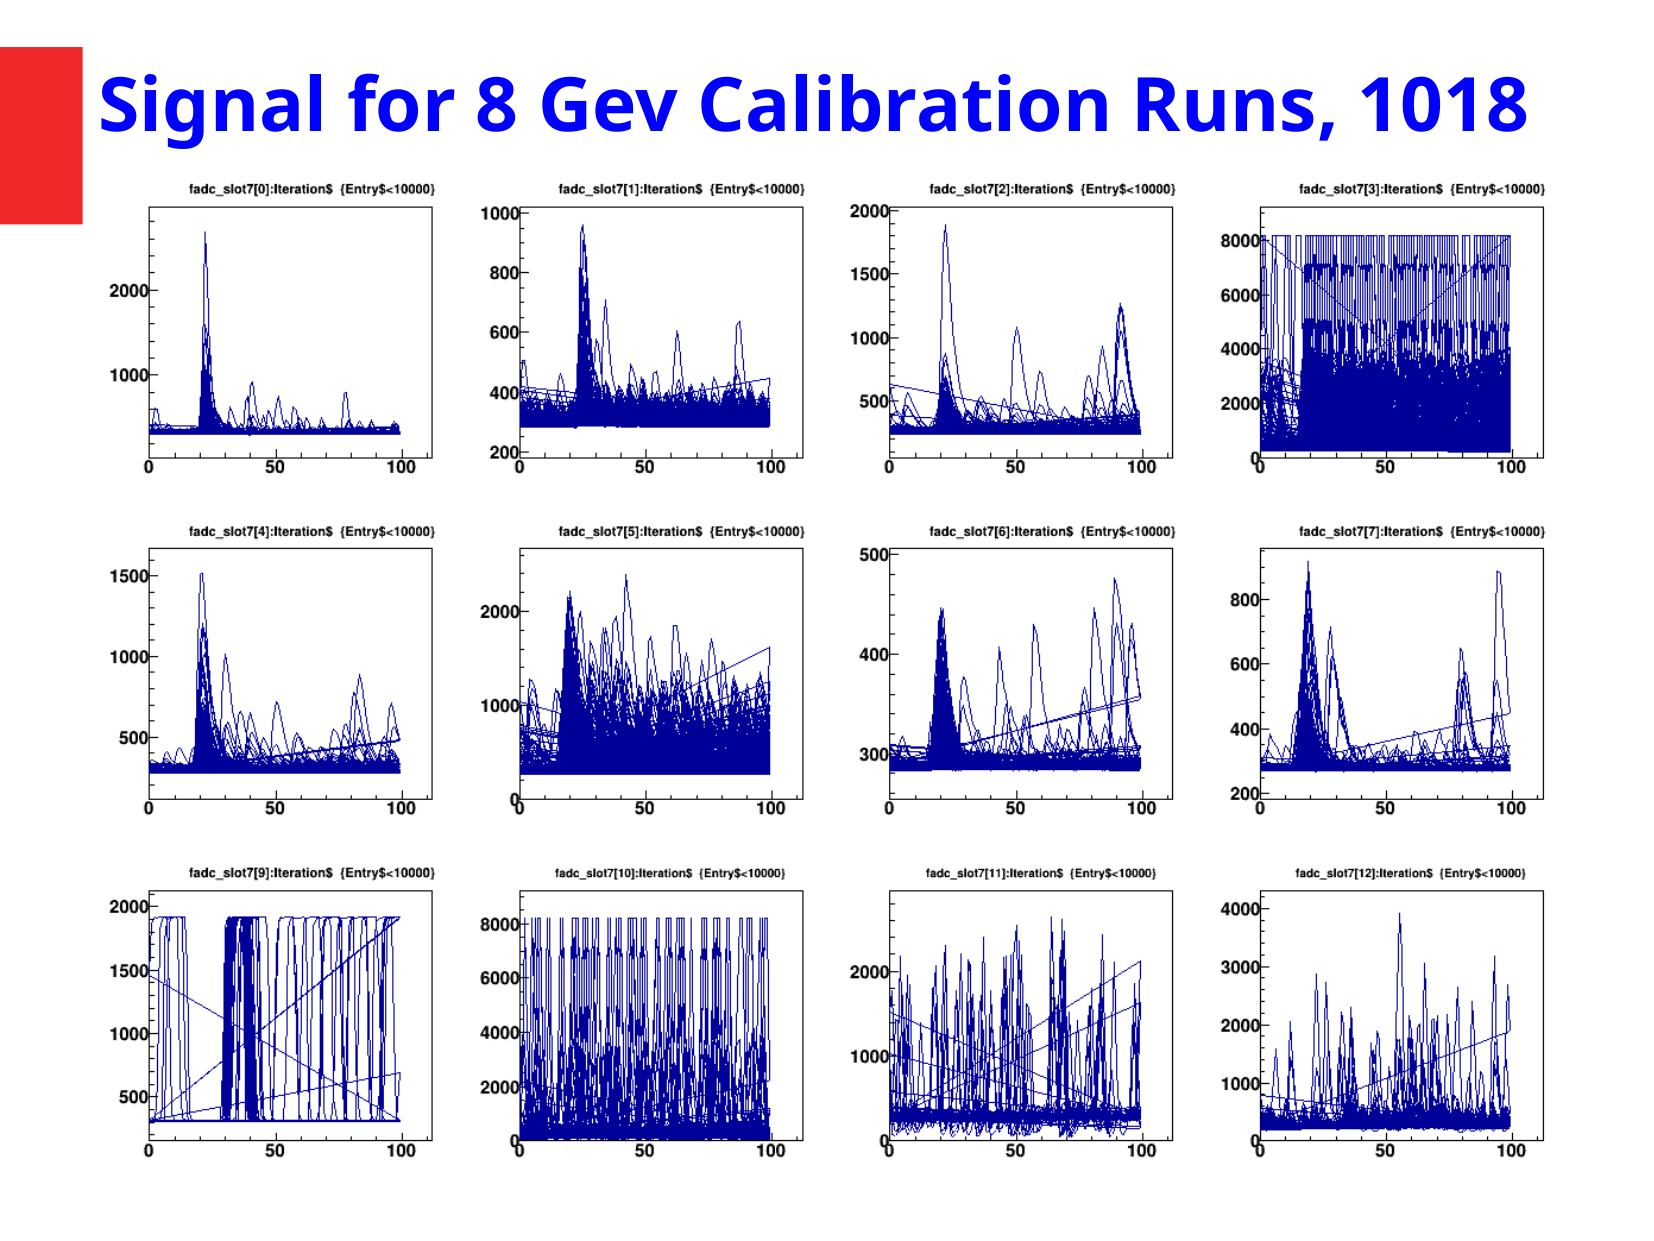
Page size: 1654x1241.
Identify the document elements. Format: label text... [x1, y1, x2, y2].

picture [94, 165, 1575, 1190]
title Signal for 8 Gev Calibration Runs, 1018 [88, 51, 1542, 154]
